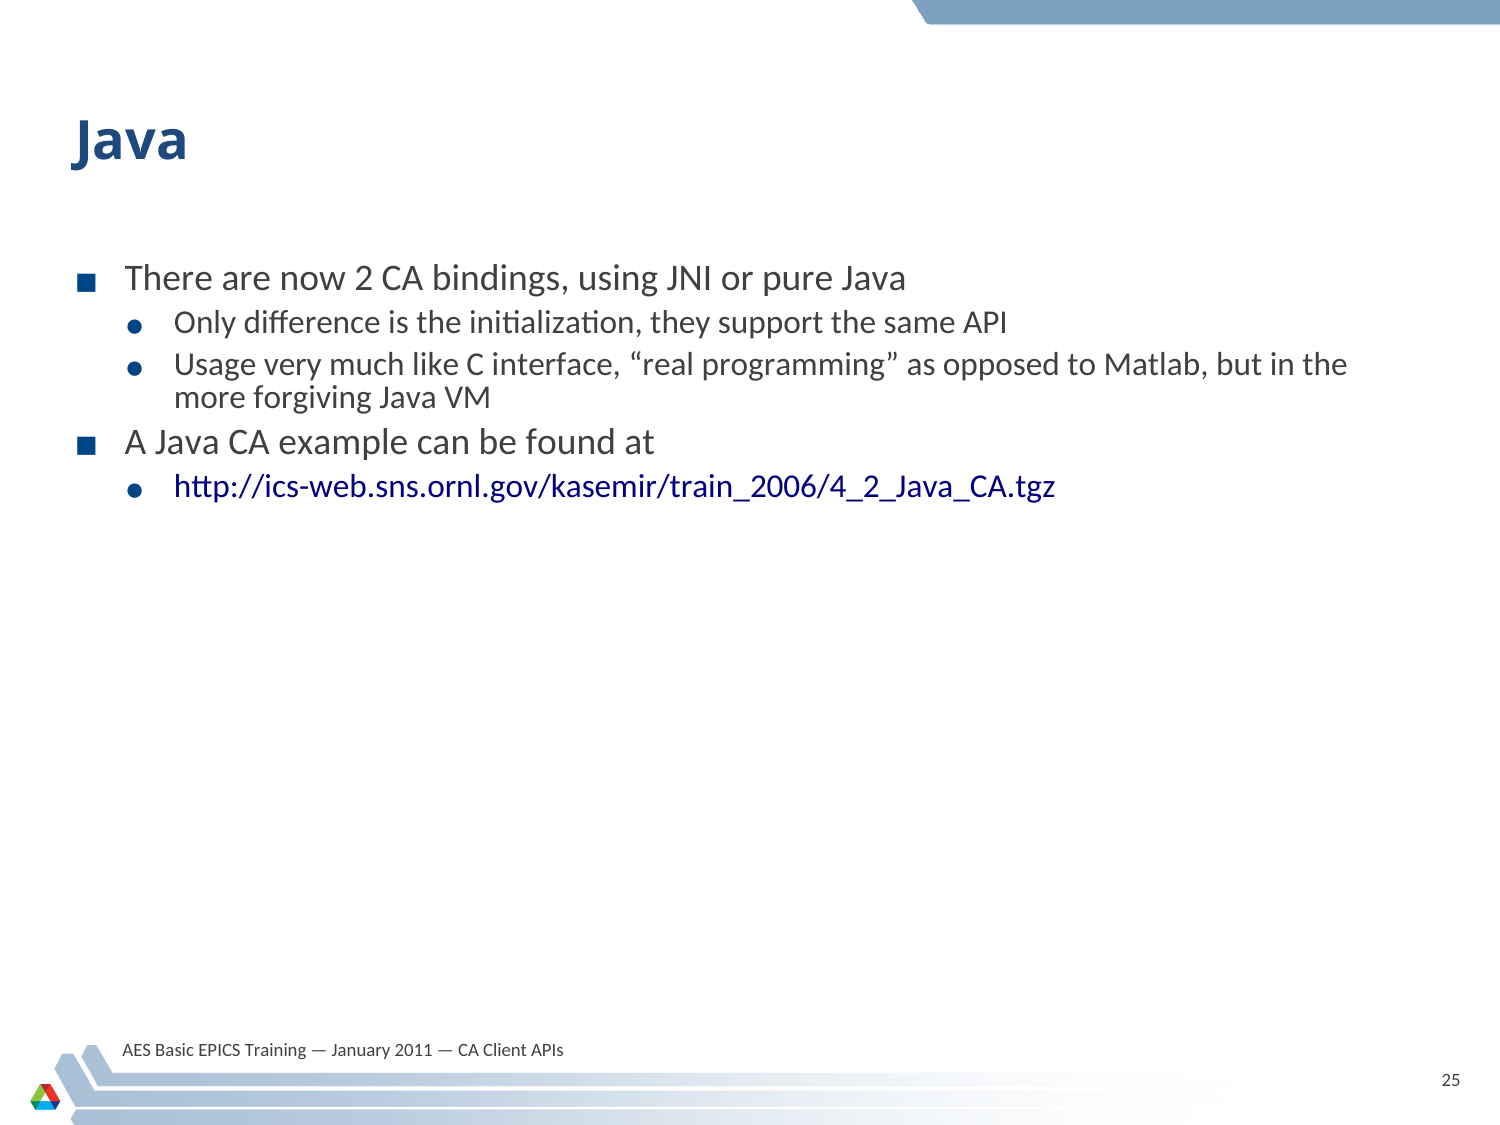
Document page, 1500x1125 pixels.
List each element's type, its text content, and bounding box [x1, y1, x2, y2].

picture [0, 0, 1500, 26]
list There are now 2 CA bindings, using JNI or pure Java Only difference is the initialization, they support the same API Usage very much like C interface, “real programming” as opposed to Matlab, but in the more forgiving Java VM A Java CA example can be found at http://ics-web.sns.ornl.gov/kasemir/train_2006/4_2_Java_CA.tgz [75, 262, 1426, 544]
picture [0, 1037, 1500, 1125]
title Java [75, 107, 1426, 171]
